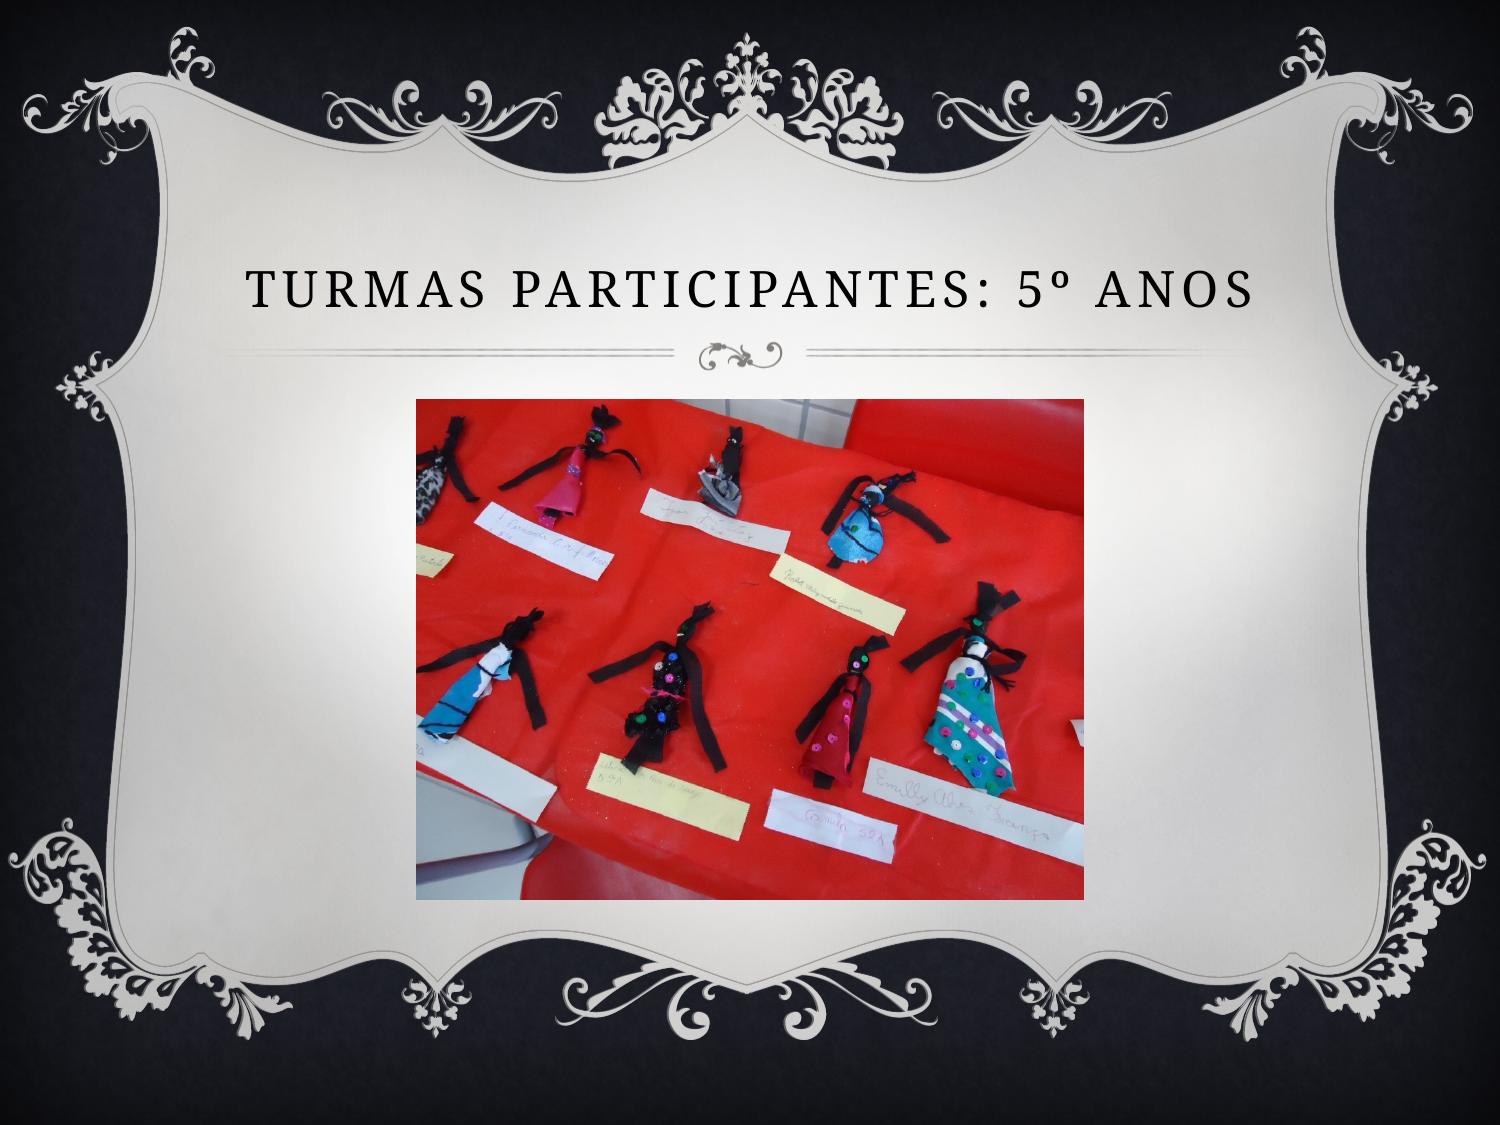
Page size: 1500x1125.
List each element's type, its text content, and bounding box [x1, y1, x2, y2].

title TURMAS PARTICIPANTES: 5º ANOS [225, 212, 1275, 325]
picture [0, 0, 1500, 1125]
